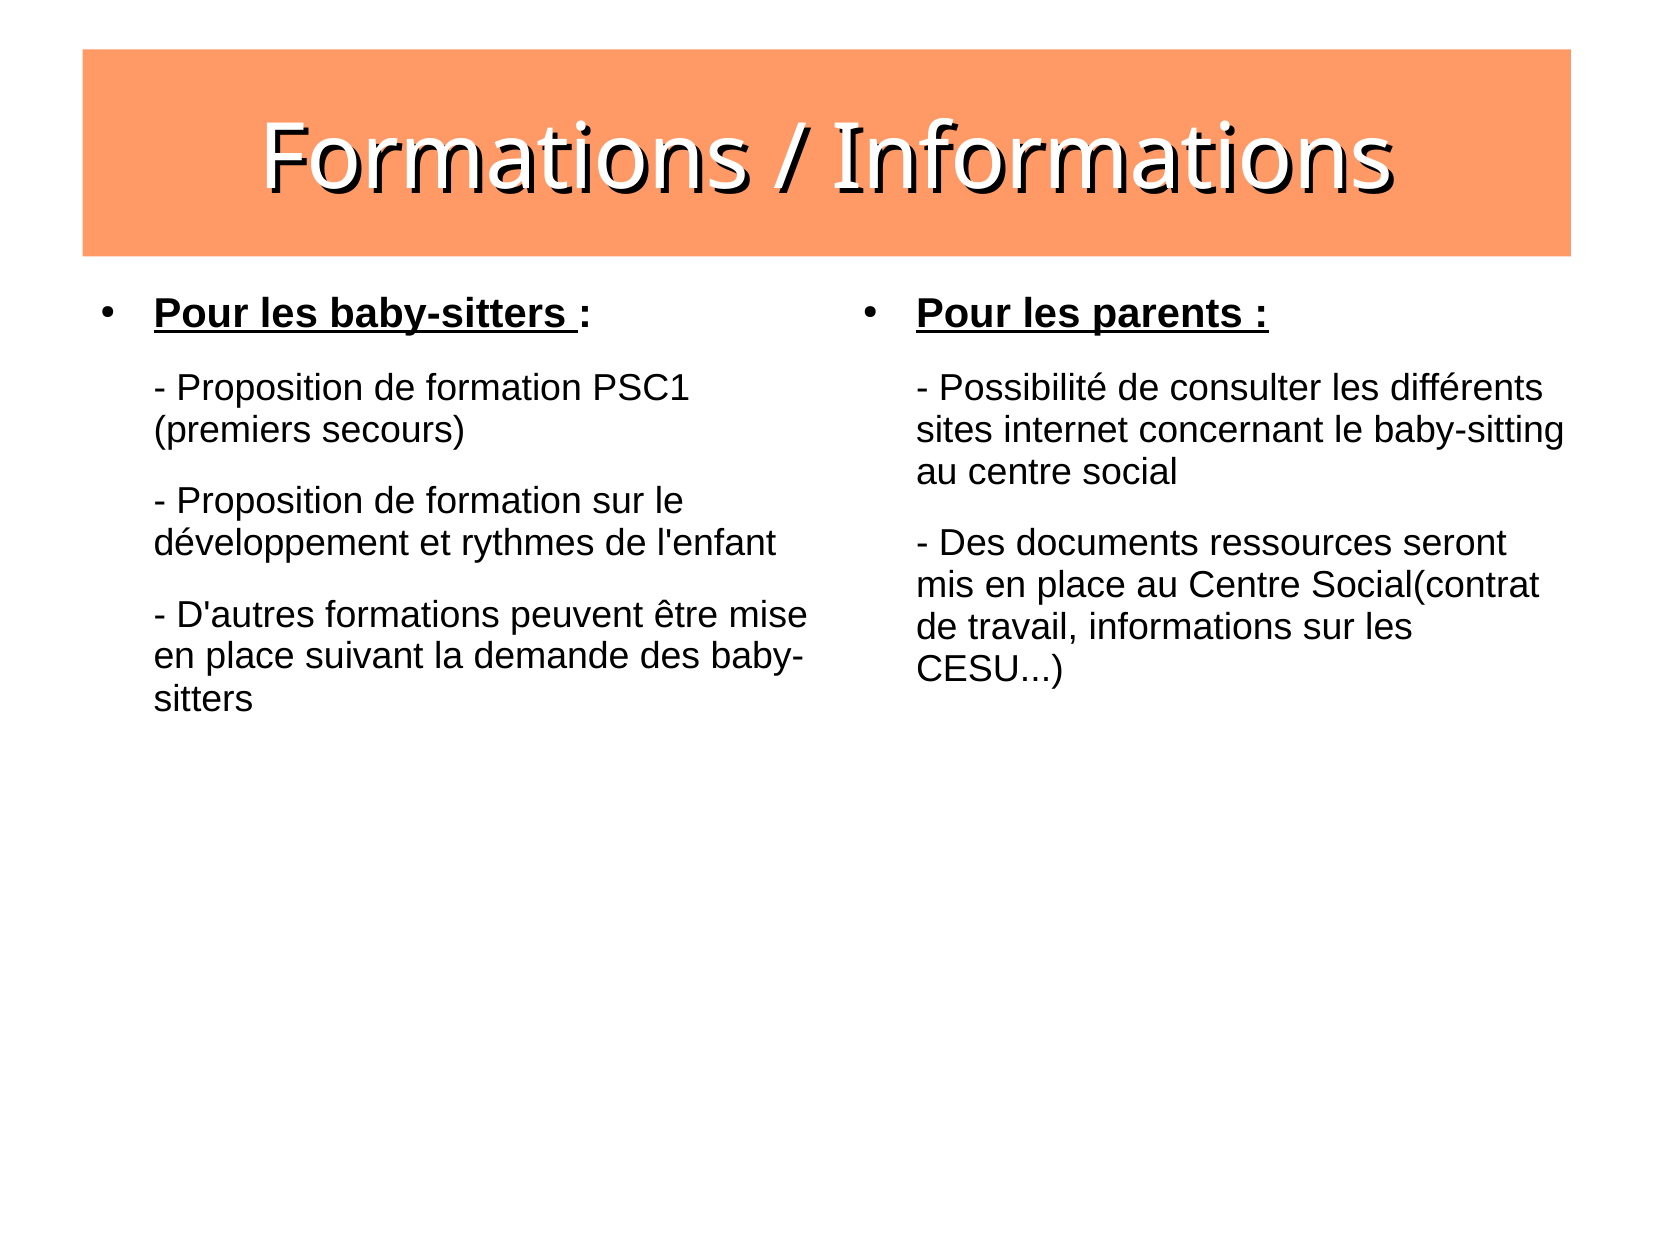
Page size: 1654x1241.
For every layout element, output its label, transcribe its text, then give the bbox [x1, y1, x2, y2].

list Pour les baby-sitters : - Proposition de formation PSC1 (premiers secours) - Proposition de formation sur le développement et rythmes de l'enfant - D'autres formations peuvent être mise en place suivant la demande des baby-sitters [82, 290, 809, 886]
list Pour les parents : - Possibilité de consulter les différents sites internet concernant le baby-sitting au centre social - Des documents ressources seront mis en place au Centre Social(contrat de travail, informations sur les CESU...) [845, 290, 1572, 768]
title Formations / Informations [82, 49, 1571, 257]
